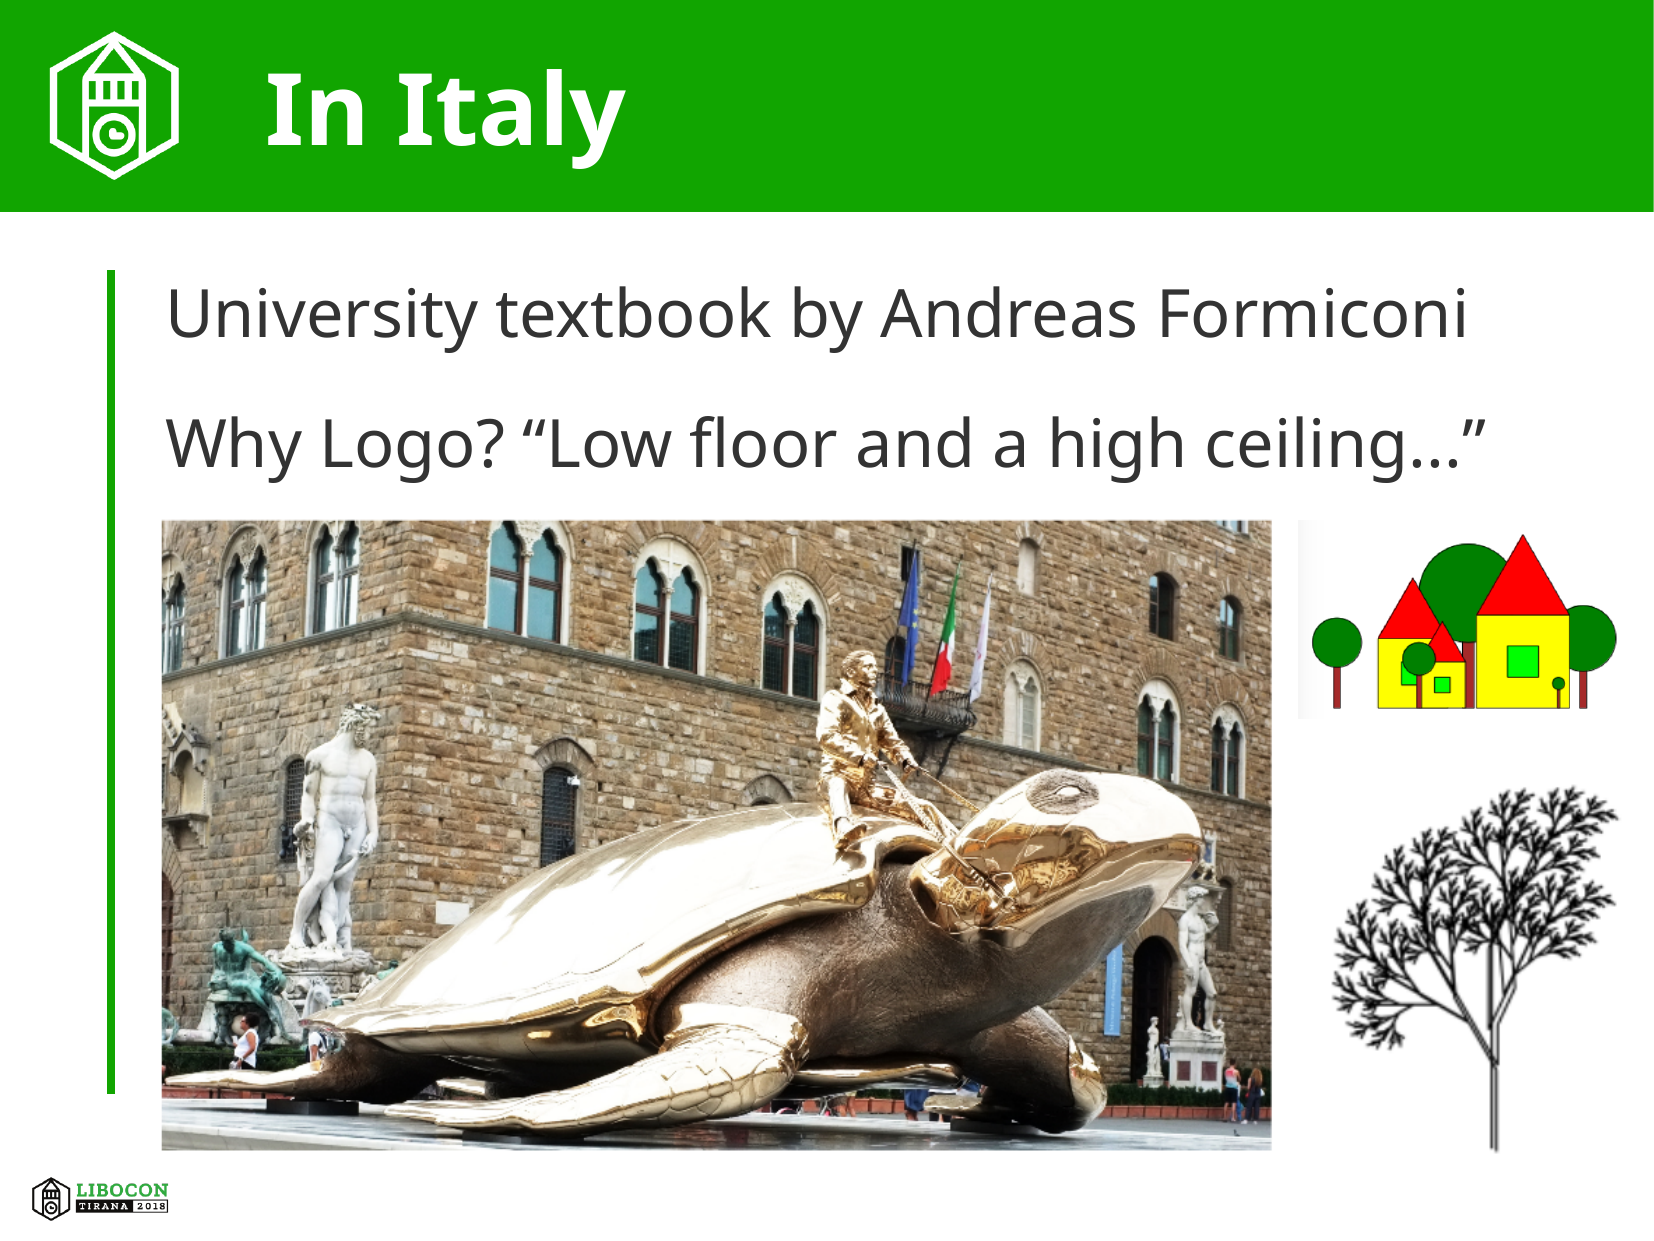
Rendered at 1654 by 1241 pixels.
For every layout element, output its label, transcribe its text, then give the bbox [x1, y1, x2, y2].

title In Italy [265, 0, 1621, 223]
picture [0, 0, 1654, 1241]
list University textbook by Andreas Formiconi Why Logo? “Low floor and a high ceiling...” [165, 266, 1621, 986]
